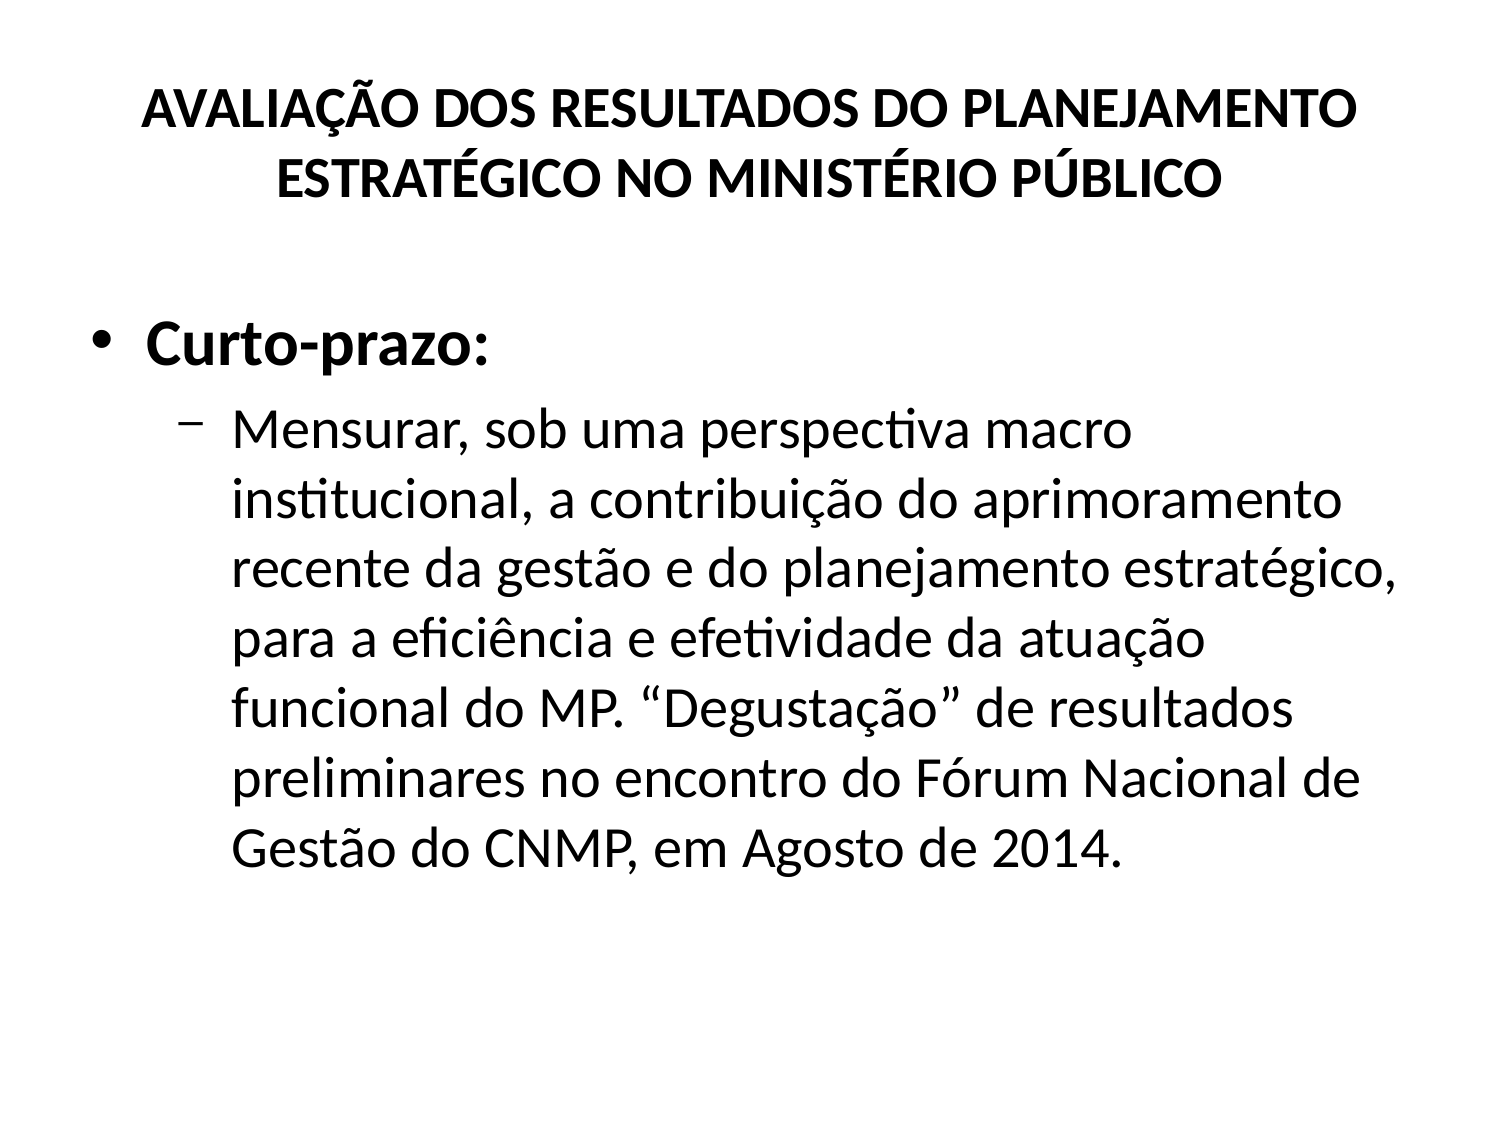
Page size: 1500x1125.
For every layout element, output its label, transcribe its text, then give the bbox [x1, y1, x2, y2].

list Curto-prazo: Mensurar, sob uma perspectiva macro institucional, a contribuição do aprimoramento recente da gestão e do planejamento estratégico, para a eficiência e efetividade da atuação funcional do MP. “Degustação” de resultados preliminares no encontro do Fórum Nacional de Gestão do CNMP, em Agosto de 2014. [75, 290, 1425, 1034]
title AVALIAÇÃO DOS RESULTADOS DO PLANEJAMENTO ESTRATÉGICO NO MINISTÉRIO PÚBLICO [75, 45, 1425, 233]
